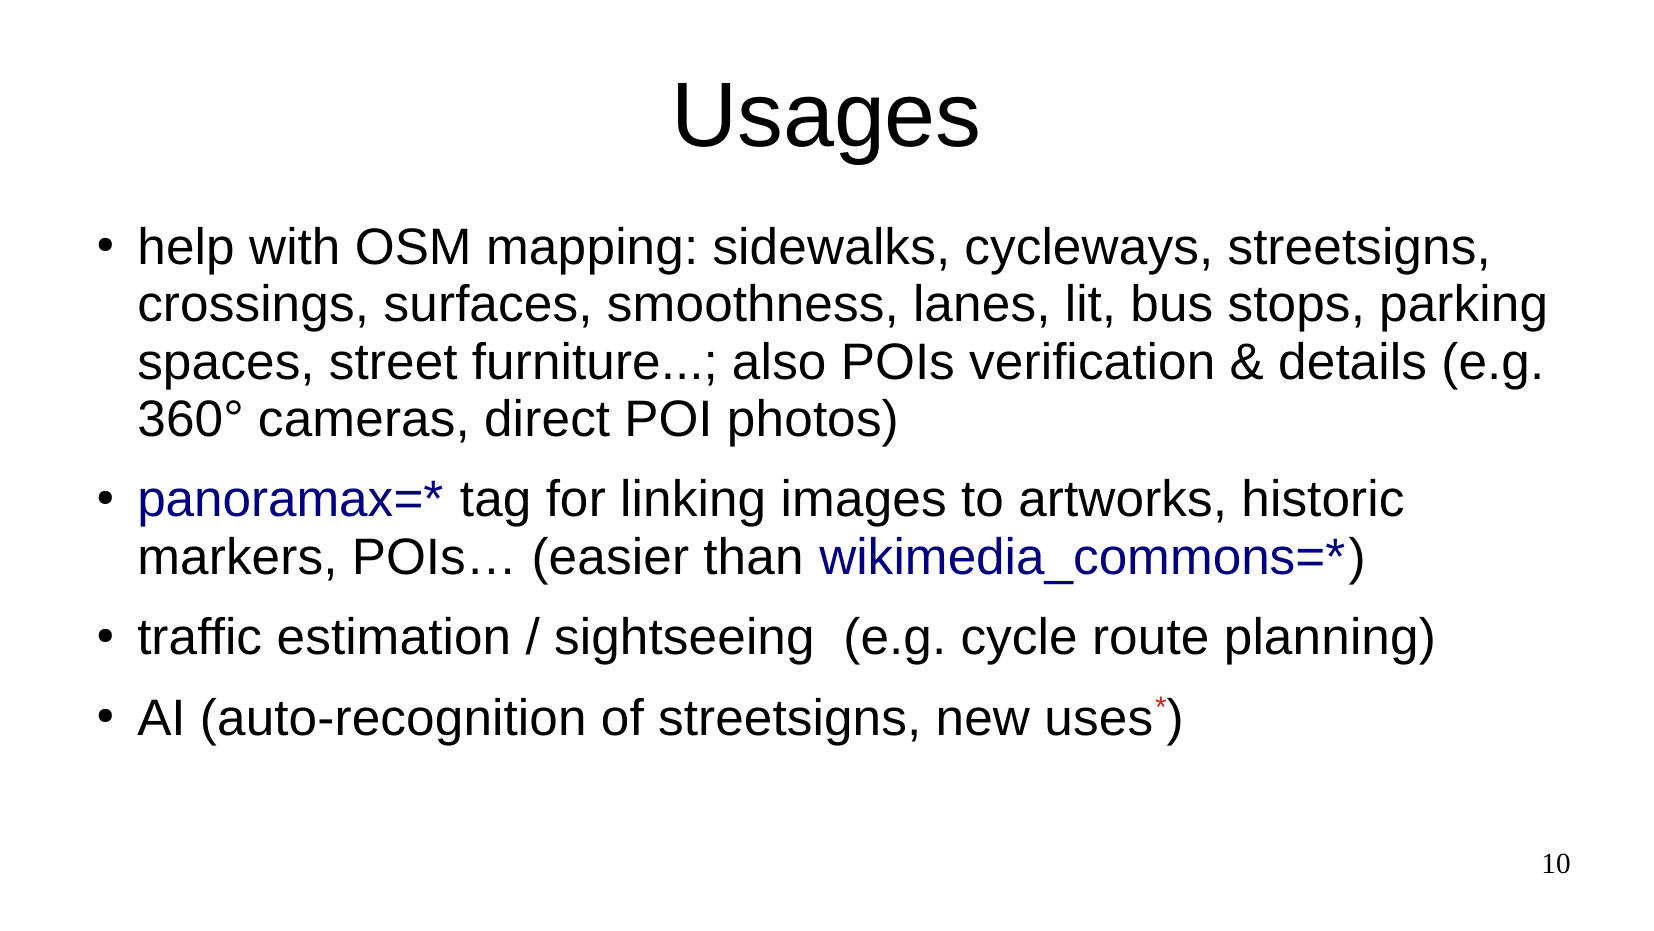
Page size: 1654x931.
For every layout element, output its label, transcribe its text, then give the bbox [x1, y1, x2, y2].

list help with OSM mapping: sidewalks, cycleways, streetsigns, crossings, surfaces, smoothness, lanes, lit, bus stops, parking spaces, street furniture...; also POIs verification & details (e.g. 360° cameras, direct POI photos) panoramax=* tag for linking images to artworks, historic markers, POIs… (easier than wikimedia_commons=*) traffic estimation / sightseeing (e.g. cycle route planning) AI (auto-recognition of streetsigns, new uses*) [82, 217, 1571, 758]
title Usages [82, 37, 1571, 193]
